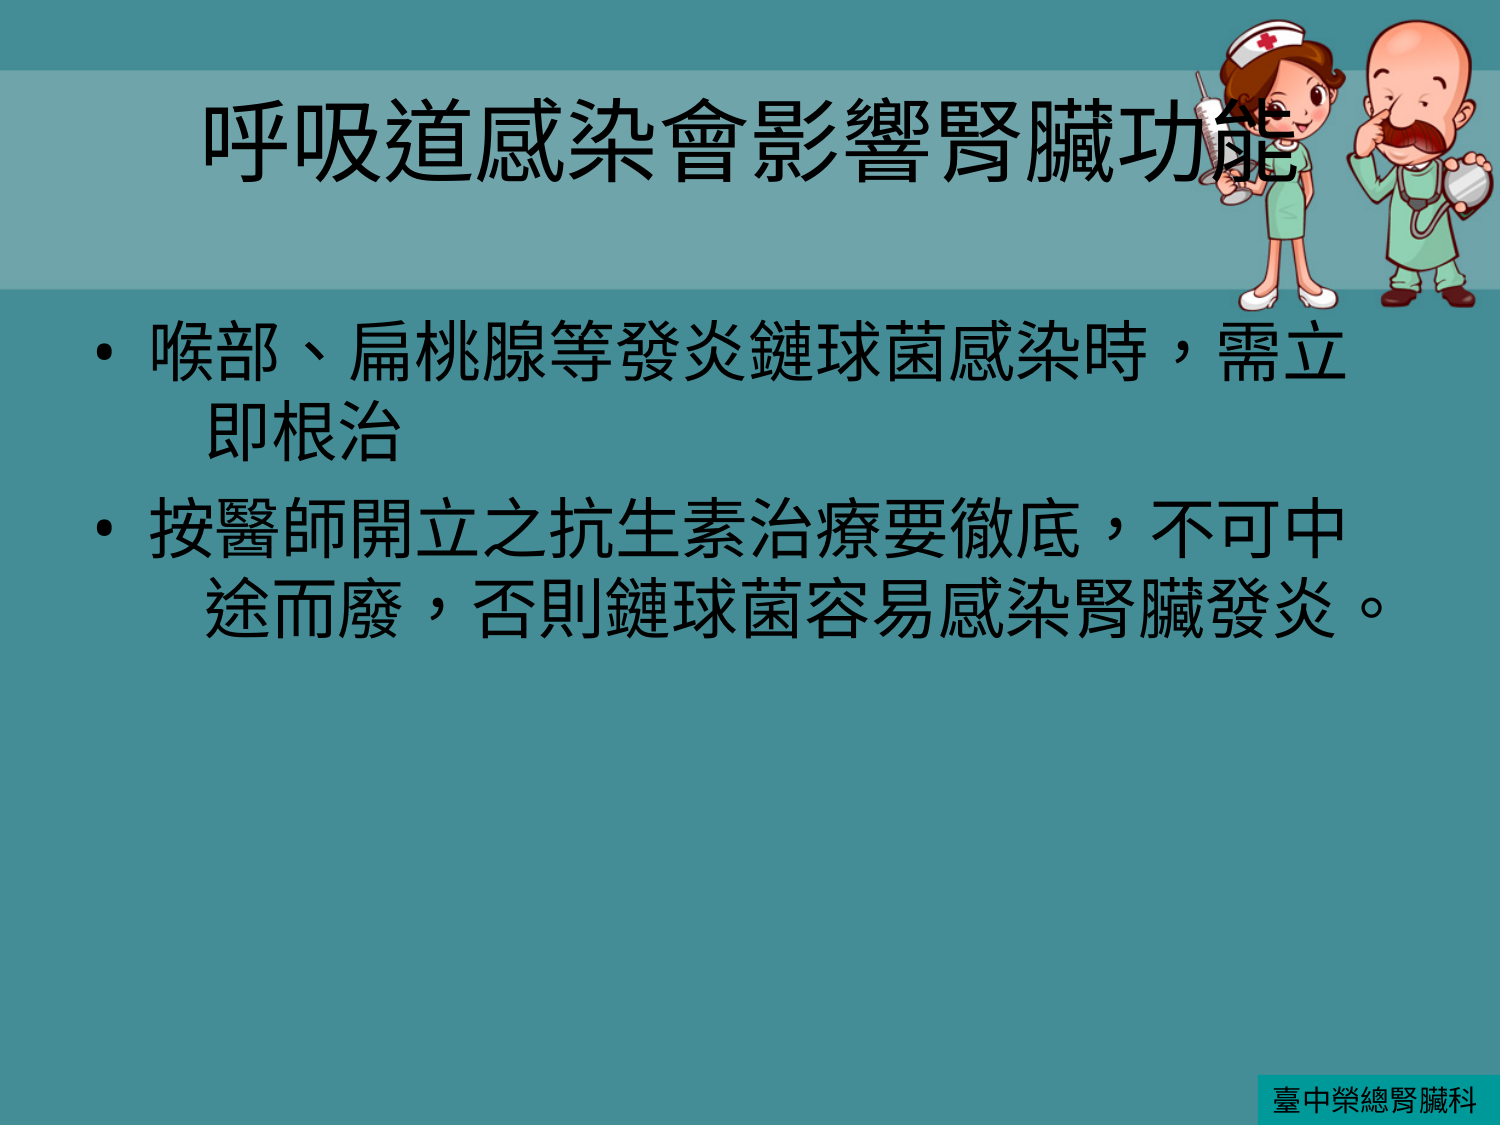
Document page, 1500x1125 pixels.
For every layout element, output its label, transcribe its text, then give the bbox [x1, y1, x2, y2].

title 呼吸道感染會影響腎臟功能 [75, 45, 1426, 233]
list 喉部、扁桃腺等發炎鏈球菌感染時，需立即根治 按醫師開立之抗生素治療要徹底，不可中途而廢，否則鏈球菌容易感染腎臟發炎。 [76, 302, 1427, 1046]
